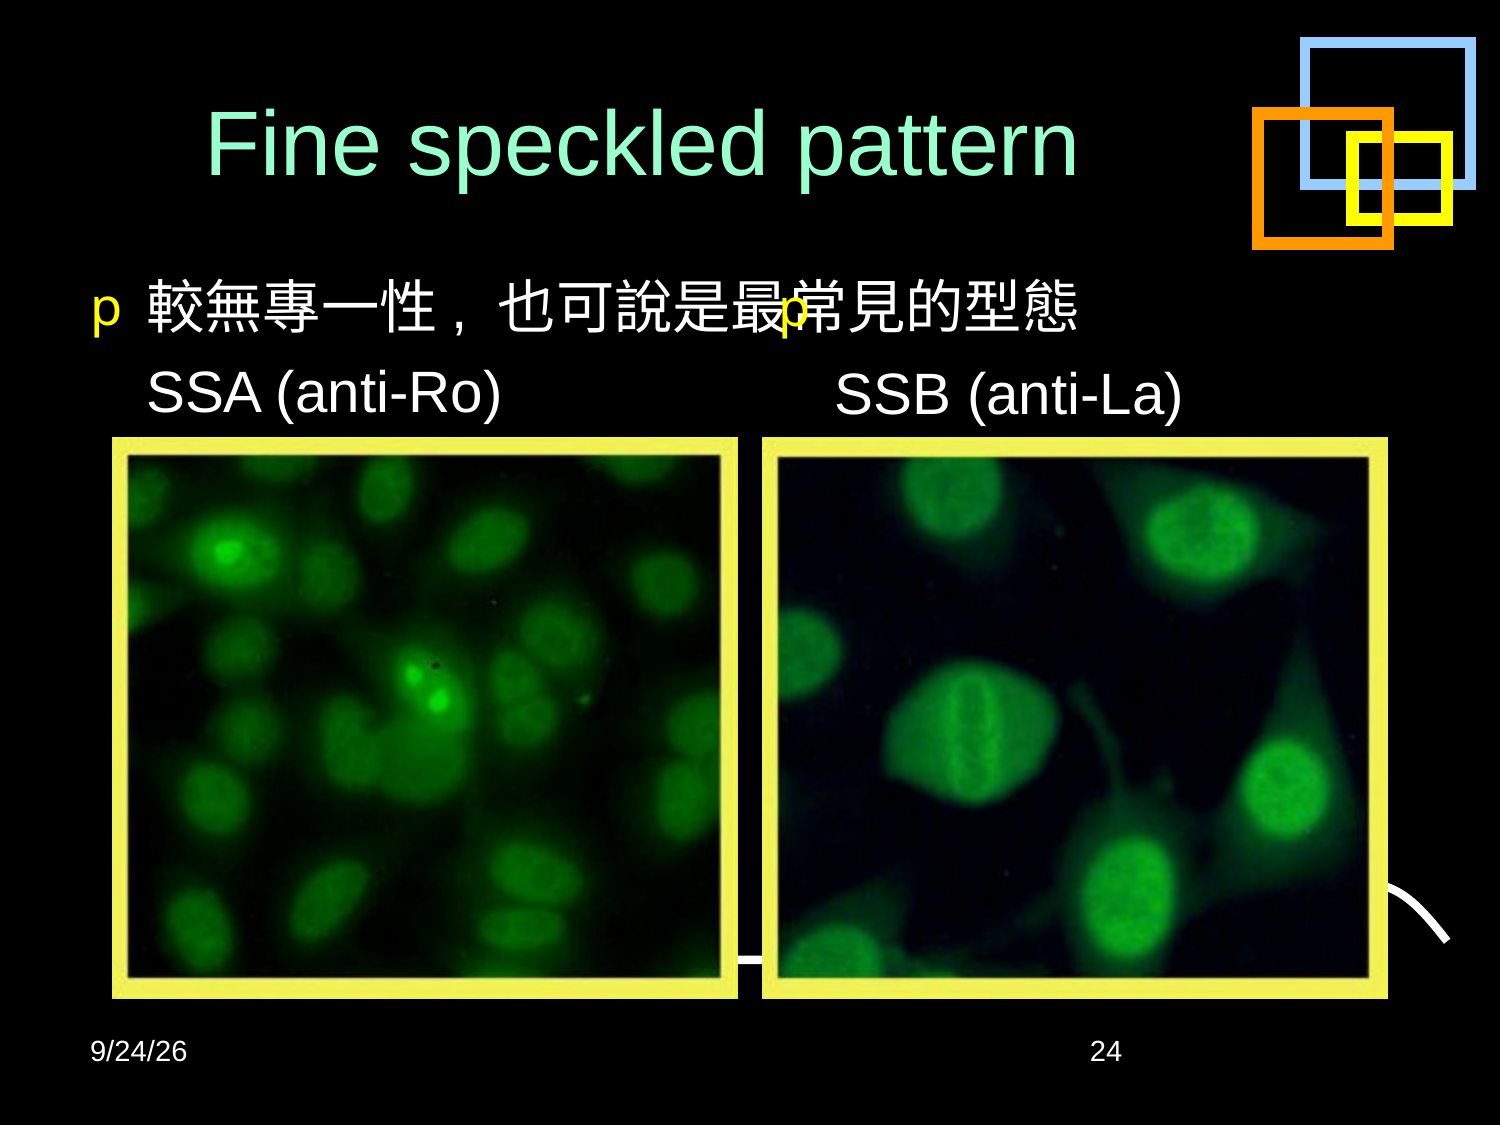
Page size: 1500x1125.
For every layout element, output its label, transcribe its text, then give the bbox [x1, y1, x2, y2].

text_box [1074, 1024, 1426, 1103]
title Fine speckled pattern [75, 45, 1211, 233]
list 較無專一性, 也可說是最常見的型態 SSA (anti-Ro) [75, 262, 763, 1005]
picture [762, 437, 1388, 999]
list SSB (anti-La) [763, 262, 1426, 1005]
text_box [75, 1024, 426, 1103]
picture [112, 437, 738, 999]
